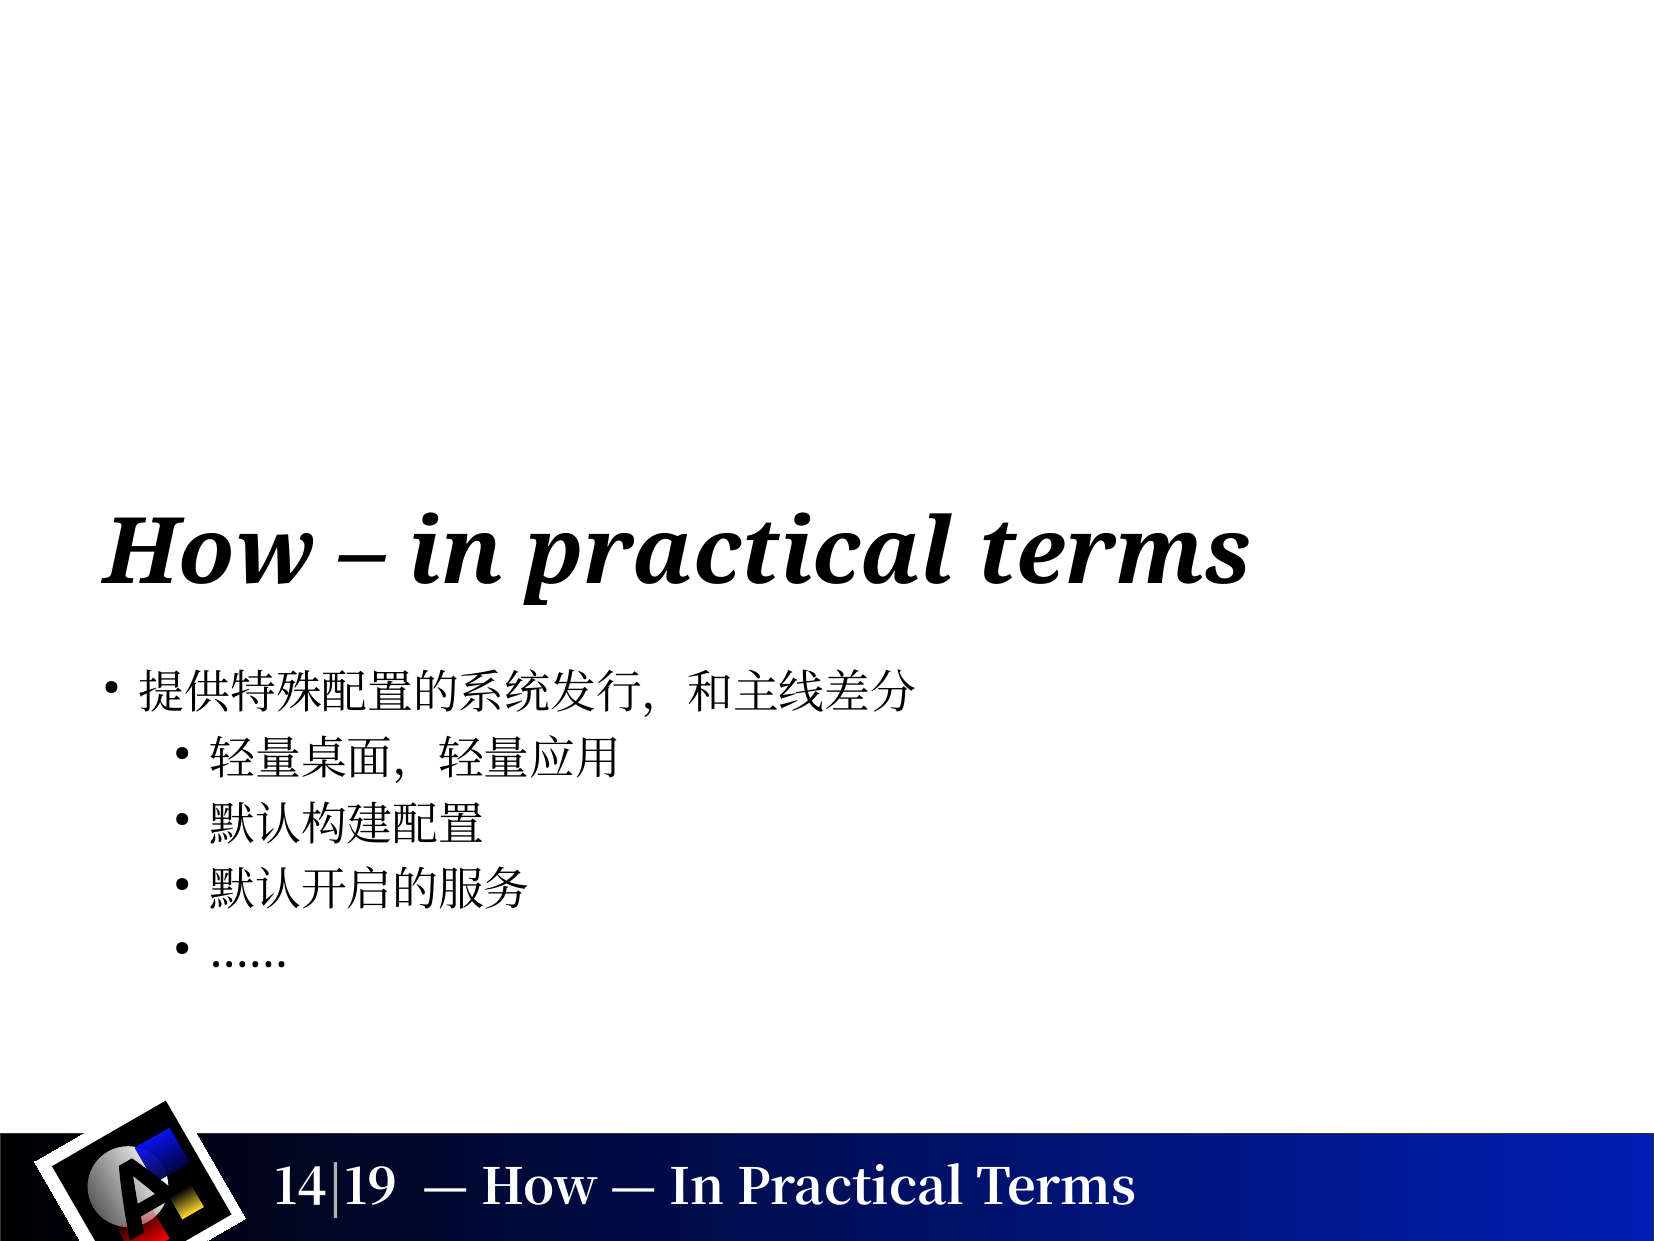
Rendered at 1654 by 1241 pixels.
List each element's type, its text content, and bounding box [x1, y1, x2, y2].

text_box <编号>|19 — <slide-name> [259, 1139, 1571, 1241]
picture [51, 1100, 232, 1241]
text_box [0, 1084, 1654, 1241]
text_box How – in practical terms 提供特殊配置的系统发行，和主线差分 轻量桌面，轻量应用 默认构建配置 默认开启的服务 …… [88, 478, 1268, 995]
